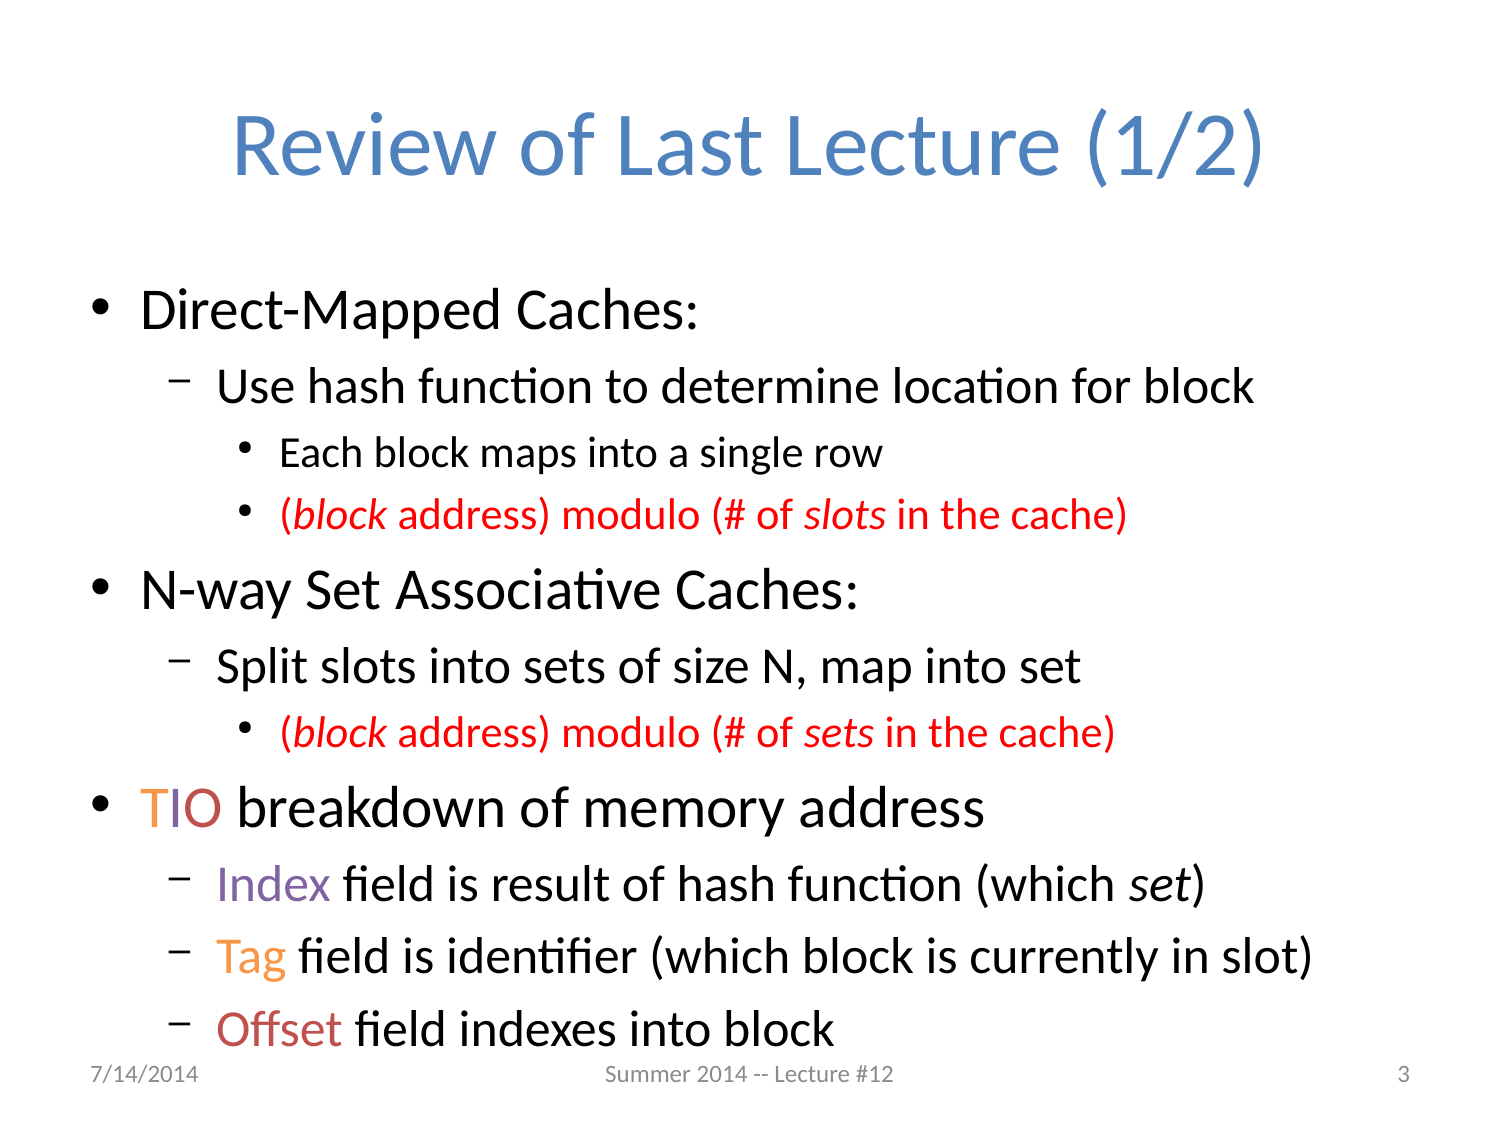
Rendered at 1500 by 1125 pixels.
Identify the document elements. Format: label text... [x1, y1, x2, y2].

title Review of Last Lecture (1/2) [75, 45, 1425, 233]
list Direct-Mapped Caches: Use hash function to determine location for block Each block maps into a single row (block address) modulo (# of slots in the cache) N-way Set Associative Caches: Split slots into sets of size N, map into set (block address) modulo (# of sets in the cache) TIO breakdown of memory address Index field is result of hash function (which set) Tag field is identifier (which block is currently in slot) Offset field indexes into block [75, 262, 1425, 1073]
slide_number <number> [1074, 1042, 1425, 1103]
slide_number 7/14/2014 [75, 1042, 425, 1103]
footer Summer 2014 -- Lecture #12 [512, 1042, 988, 1103]
